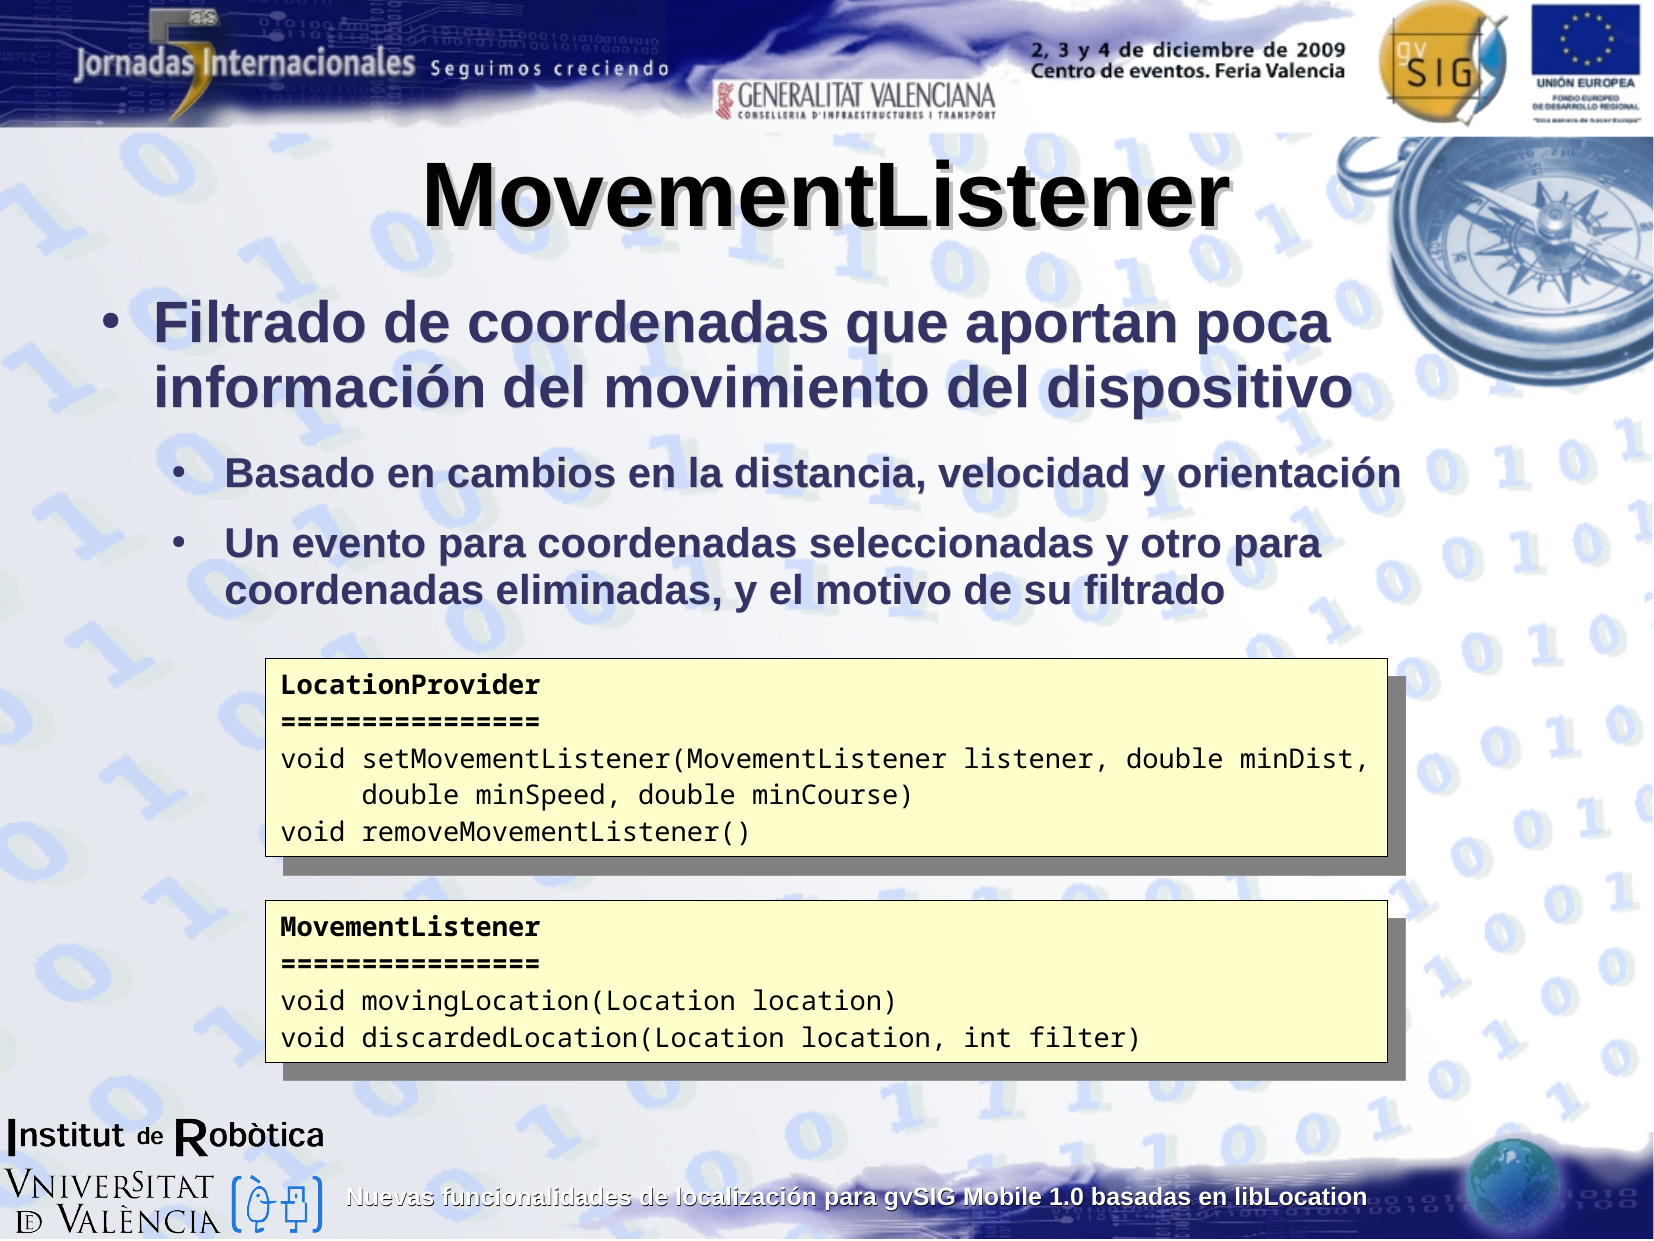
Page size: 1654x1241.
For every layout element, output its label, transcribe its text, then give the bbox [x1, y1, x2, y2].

text_box LocationProvider ================ void setMovementListener(MovementListener listener, double minDist, double minSpeed, double minCourse) void removeMovementListener() [265, 658, 1388, 830]
title MovementListener [82, 90, 1571, 290]
text_box MovementListener ================ void movingLocation(Location location) void discardedLocation(Location location, int filter) [265, 900, 1388, 1041]
picture [0, 0, 1654, 1239]
list Filtrado de coordenadas que aportan poca información del movimiento del dispositivo Basado en cambios en la distancia, velocidad y orientación Un evento para coordenadas seleccionadas y otro para coordenadas eliminadas, y el motivo de su filtrado [82, 290, 1571, 1109]
